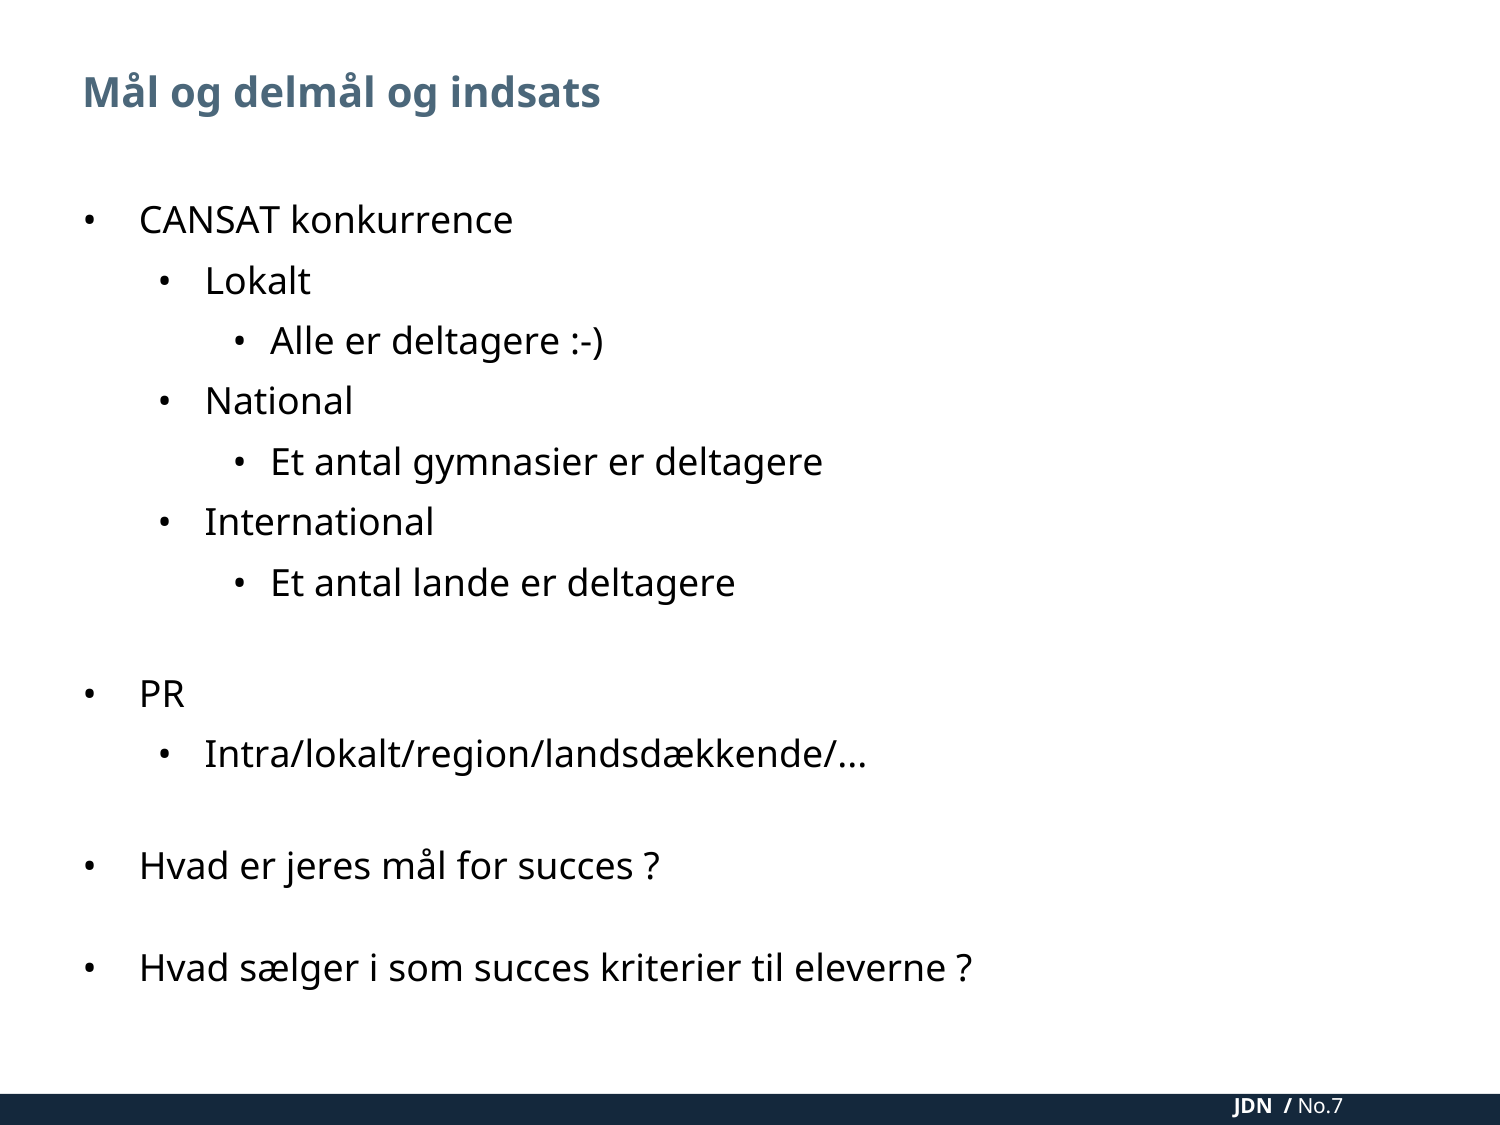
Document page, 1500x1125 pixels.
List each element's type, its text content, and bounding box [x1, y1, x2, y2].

title Mål og delmål og indsats [67, 34, 1416, 148]
list CANSAT konkurrence Lokalt Alle er deltagere :-) National Et antal gymnasier er deltagere International Et antal lande er deltagere PR Intra/lokalt/region/landsdækkende/... Hvad er jeres mål for succes ? Hvad sælger i som succes kriterier til eleverne ? [76, 193, 1424, 1083]
